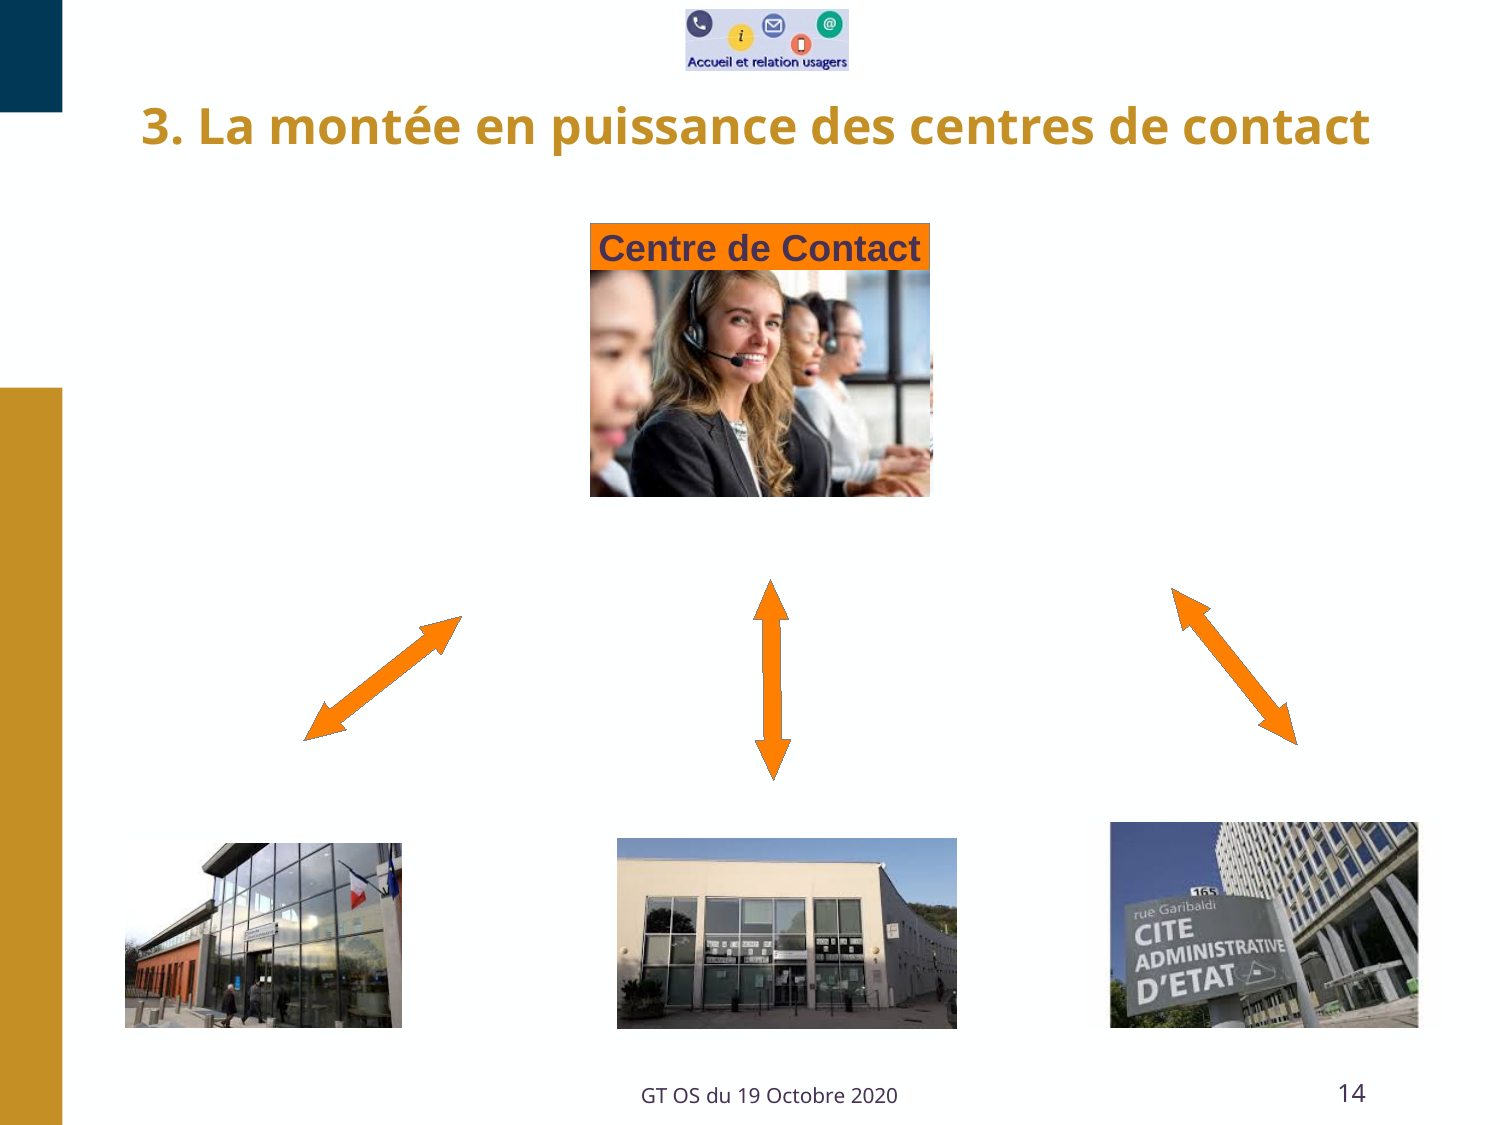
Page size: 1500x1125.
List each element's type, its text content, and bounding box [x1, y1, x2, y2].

picture [590, 270, 934, 497]
title 3. La montée en puissance des centres de contact [141, 70, 1428, 186]
text_box [1171, 588, 1298, 745]
text_box [303, 616, 462, 741]
picture [1086, 822, 1443, 1028]
picture [617, 838, 957, 1029]
text_box Centre de Contact [590, 223, 930, 270]
text_box [753, 579, 791, 781]
picture [125, 843, 402, 1028]
picture [685, 9, 849, 70]
